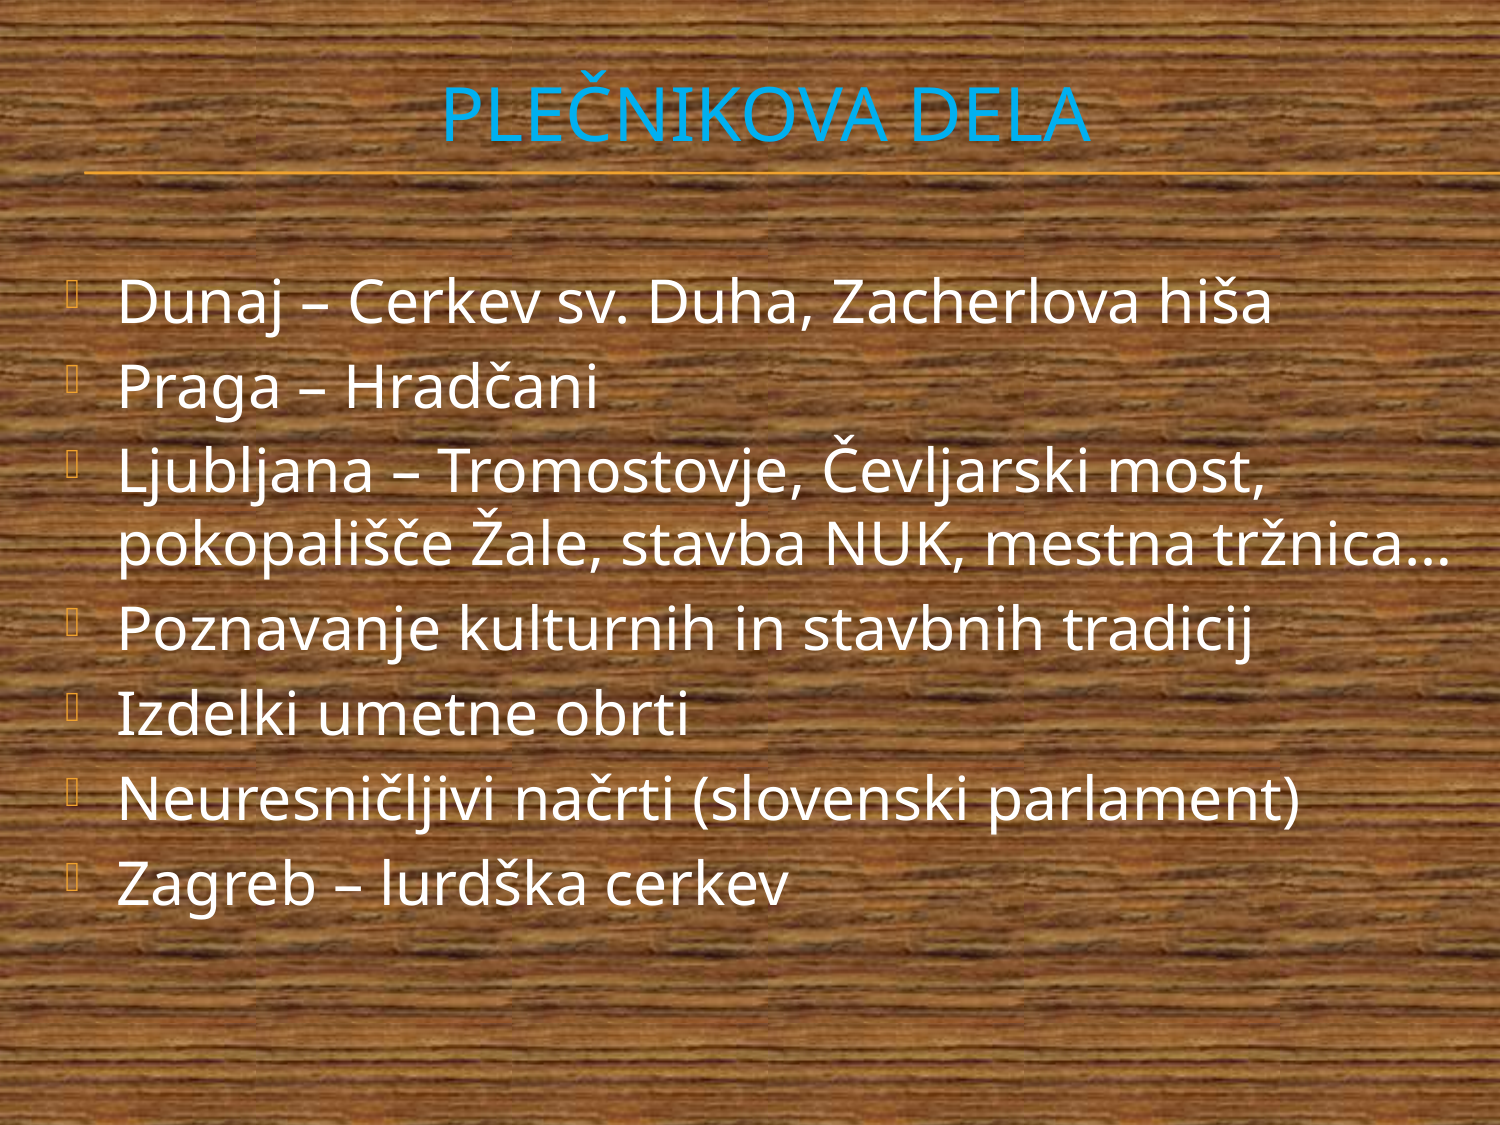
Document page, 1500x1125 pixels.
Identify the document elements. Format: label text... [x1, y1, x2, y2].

list Dunaj – Cerkev sv. Duha, Zacherlova hiša Praga – Hradčani Ljubljana – Tromostovje, Čevljarski most, pokopališče Žale, stavba NUK, mestna tržnica… Poznavanje kulturnih in stavbnih tradicij Izdelki umetne obrti Neuresničljivi načrti (slovenski parlament) Zagreb – lurdška cerkev [50, 254, 1475, 998]
picture [0, 0, 1500, 1125]
title PLEČNIKOVA DELA [53, 42, 1479, 181]
